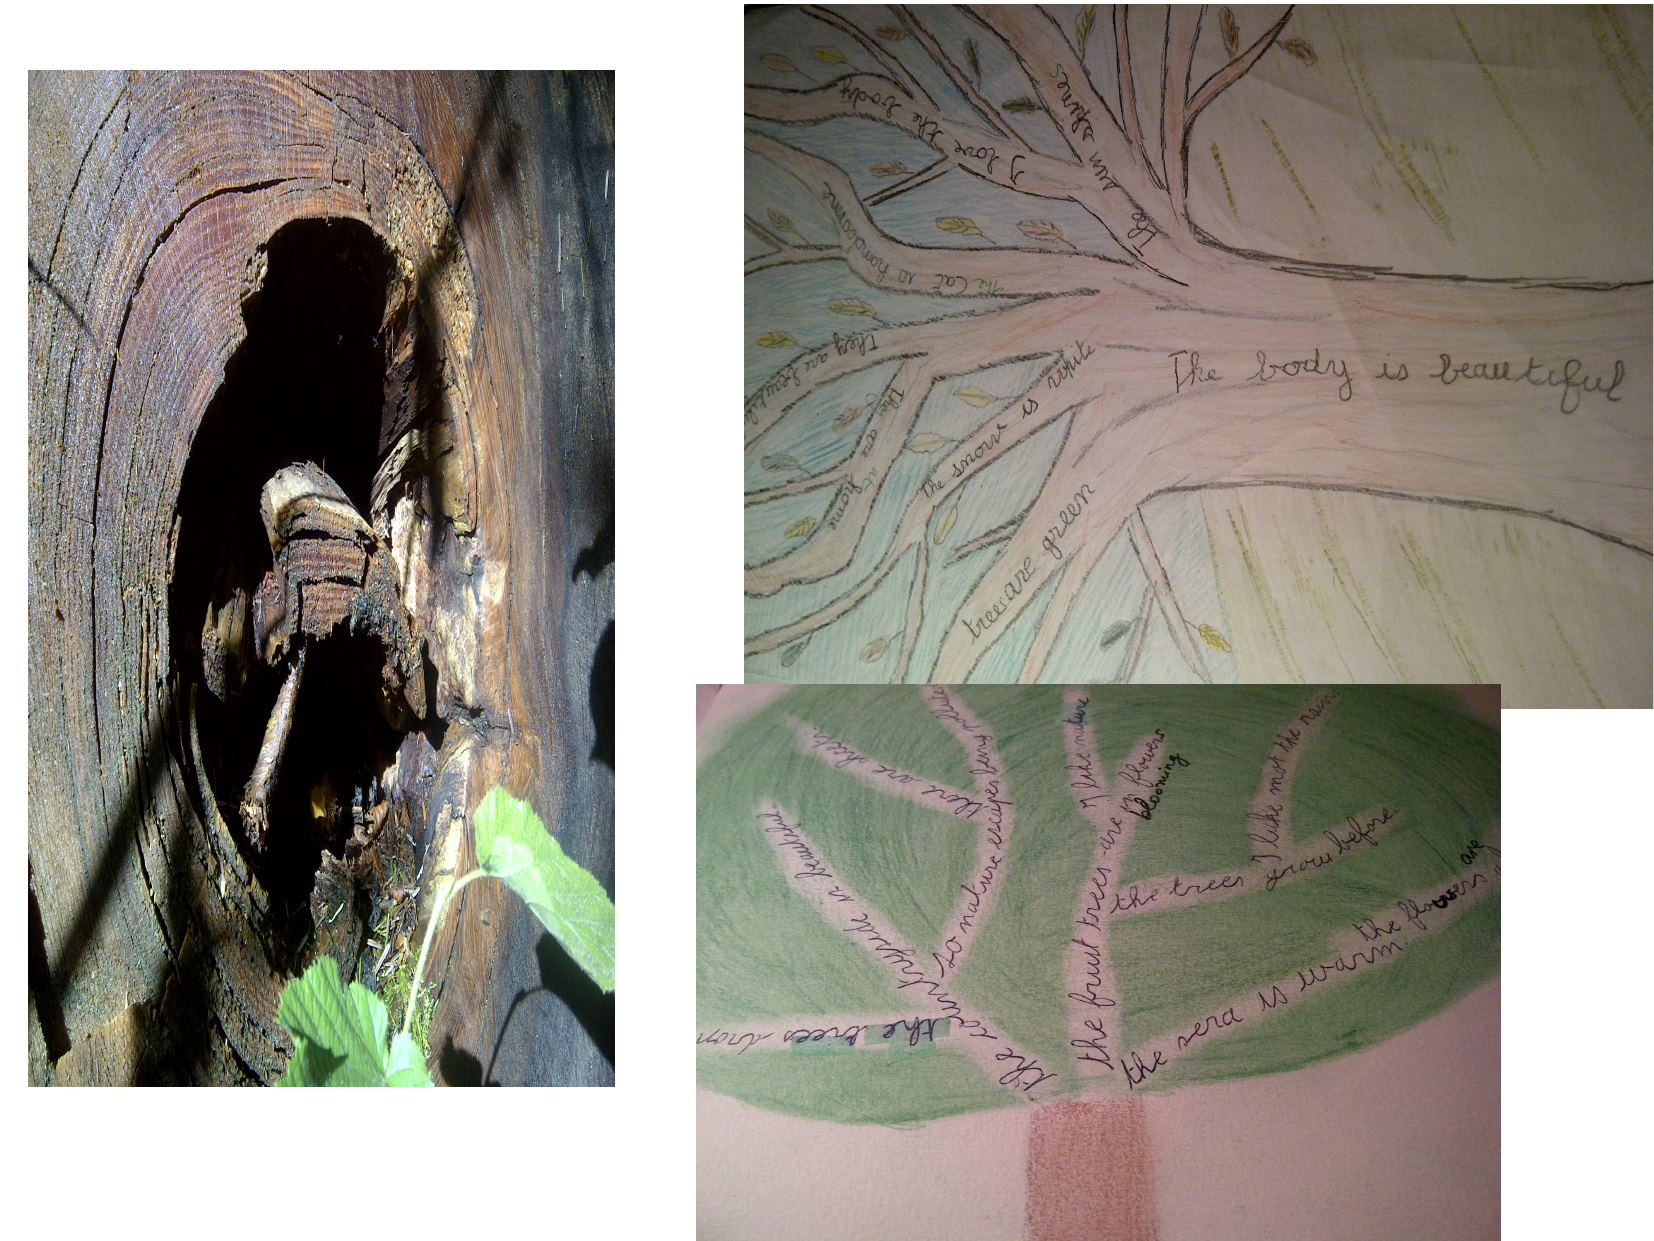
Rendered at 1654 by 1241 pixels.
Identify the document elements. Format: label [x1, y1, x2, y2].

picture [696, 4, 1654, 1241]
picture [28, 70, 615, 1087]
